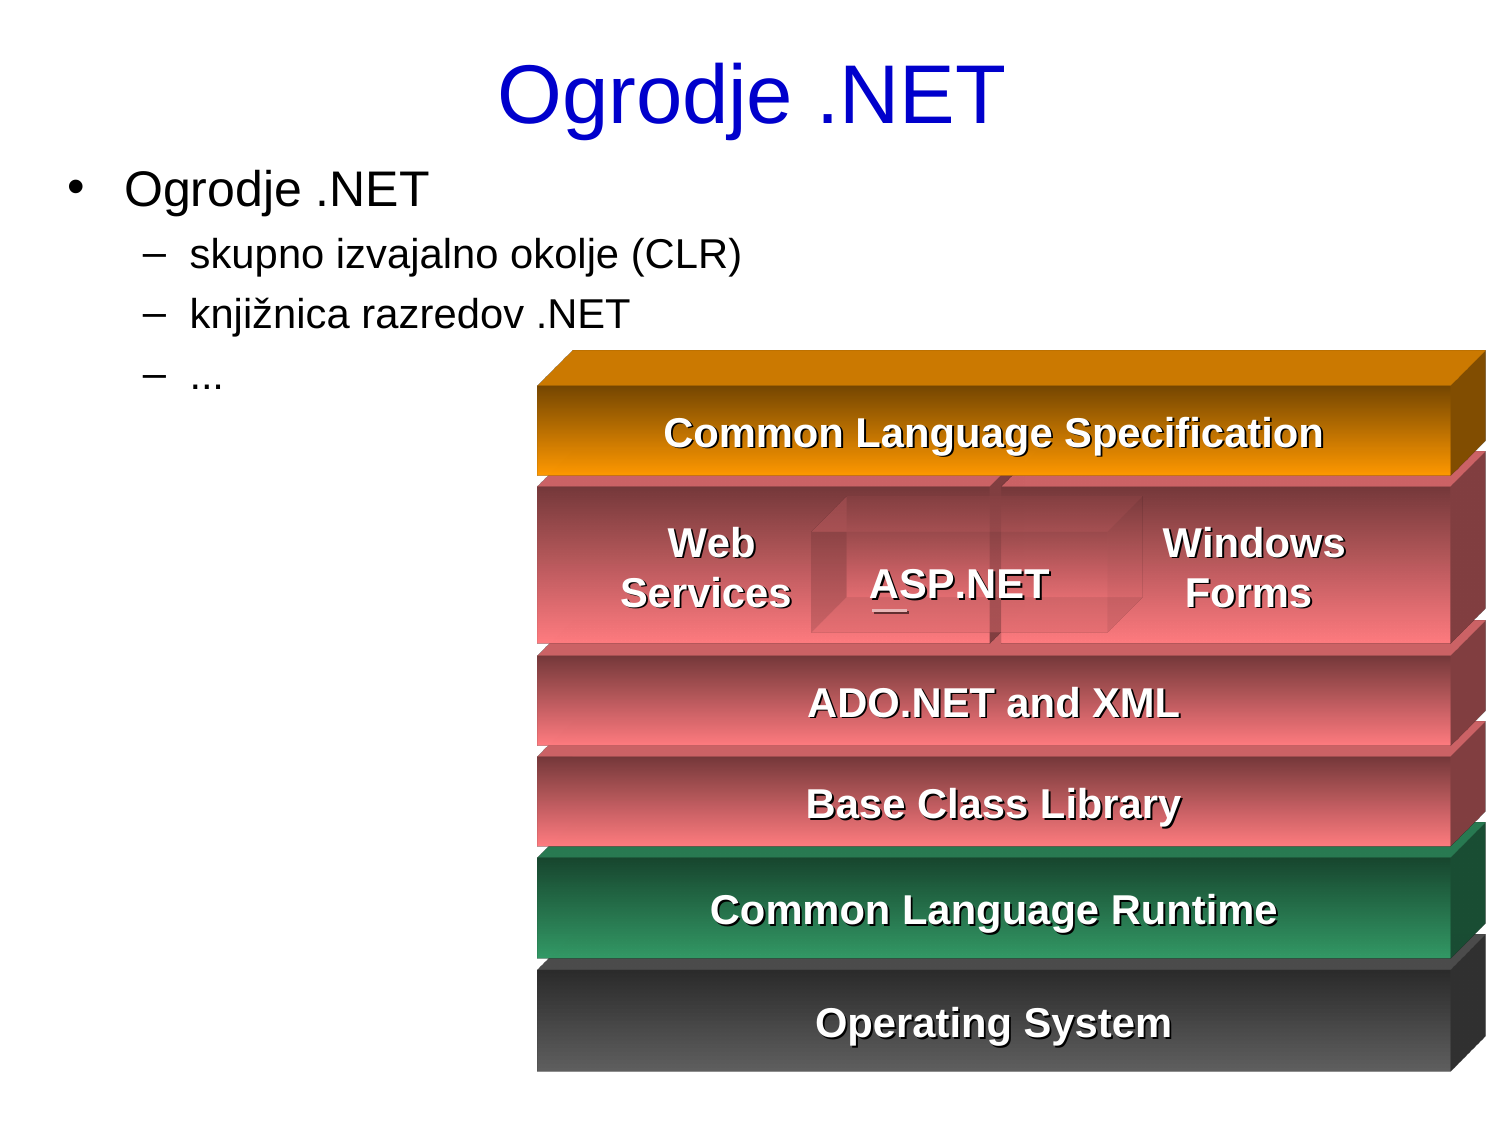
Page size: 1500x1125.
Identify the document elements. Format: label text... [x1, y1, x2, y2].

title Ogrodje .NET [76, 30, 1427, 149]
text_box Ogrodje .NET skupno izvajalno okolje (CLR) knjižnica razredov .NET ... [53, 148, 765, 409]
